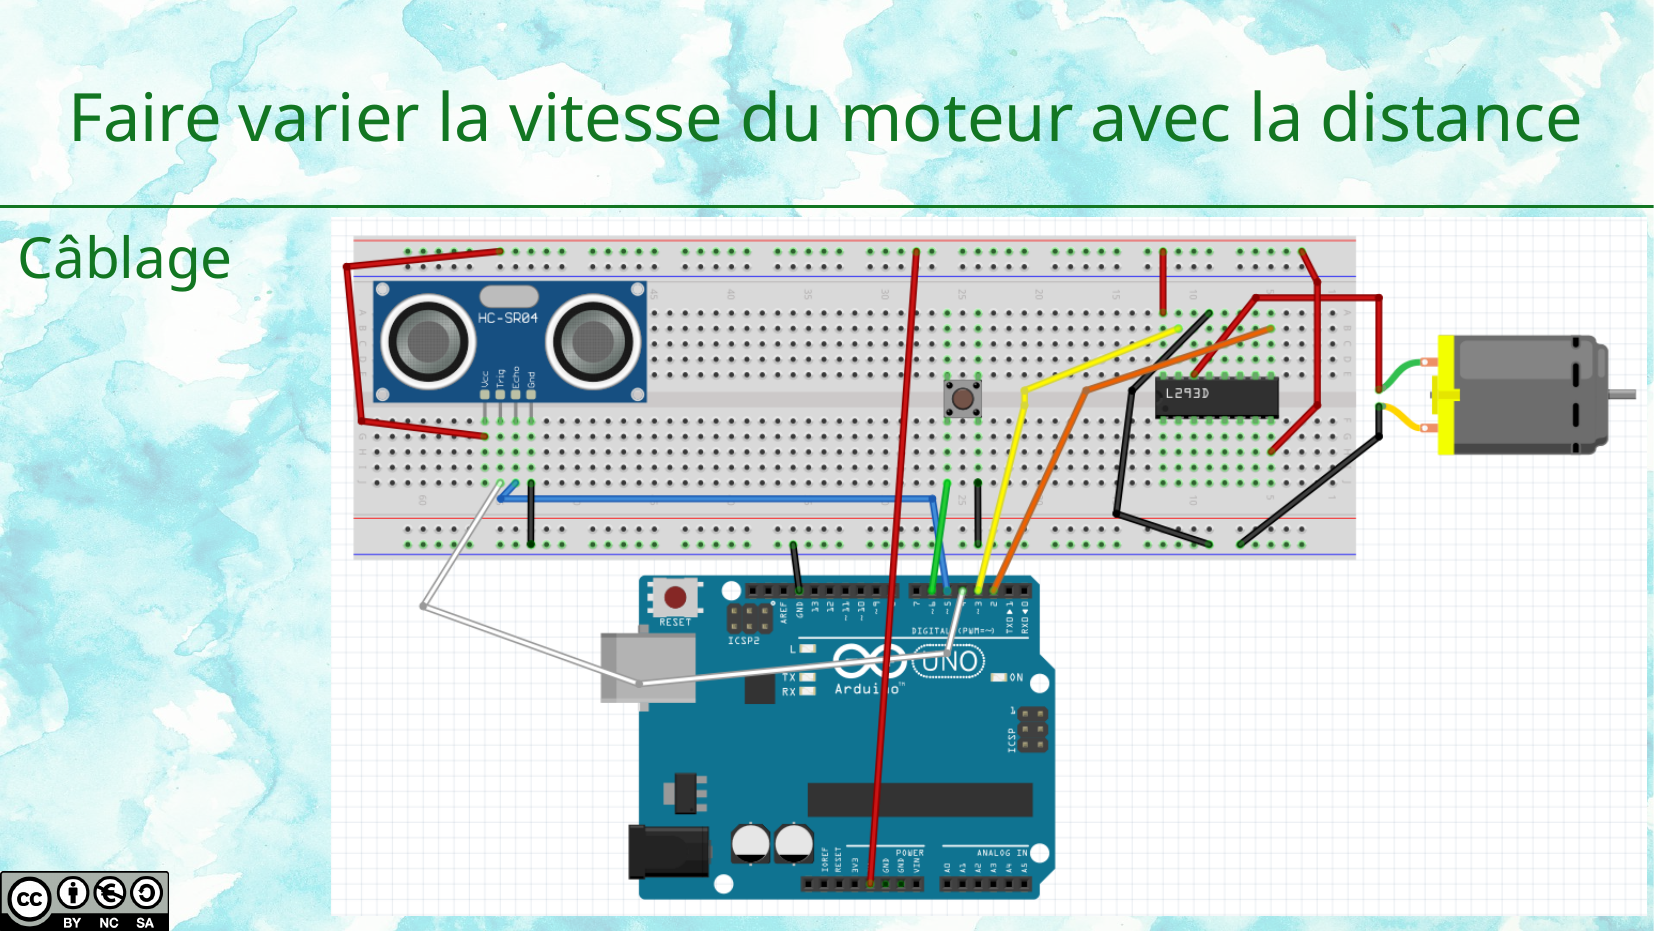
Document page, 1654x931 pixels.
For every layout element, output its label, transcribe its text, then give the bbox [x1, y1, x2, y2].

picture [0, 871, 169, 931]
list Câblage [17, 217, 331, 296]
picture [331, 217, 1647, 916]
title Faire varier la vitesse du moteur avec la distance [29, 24, 1625, 206]
